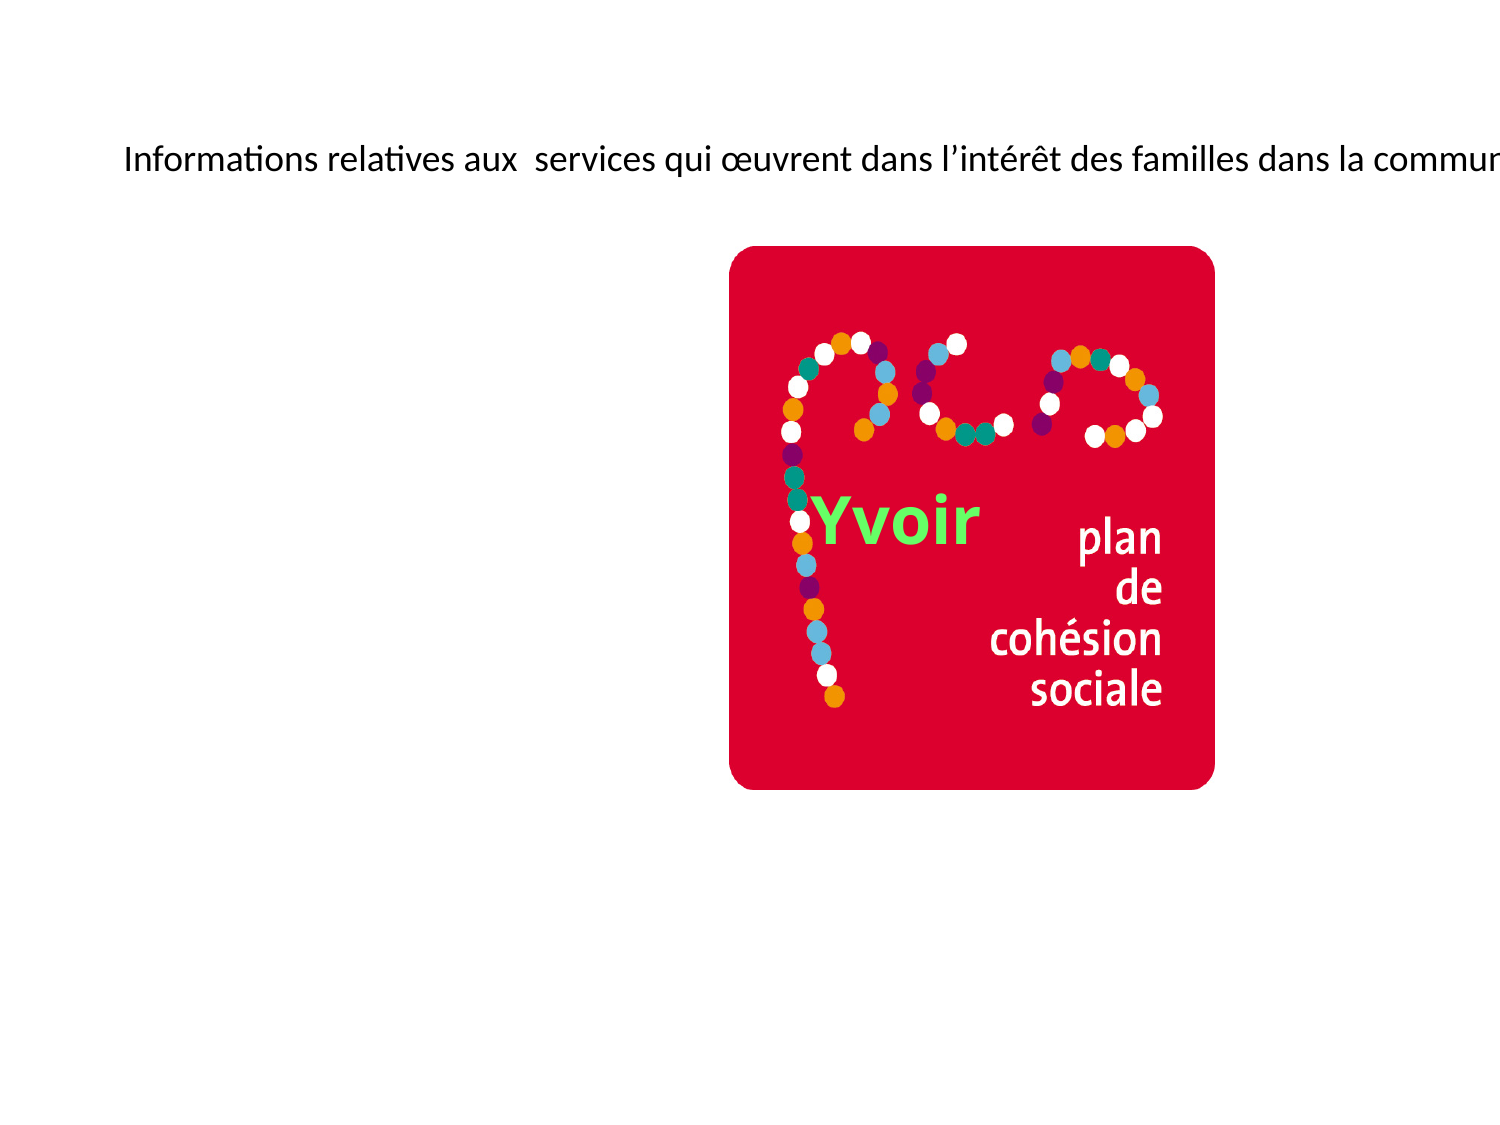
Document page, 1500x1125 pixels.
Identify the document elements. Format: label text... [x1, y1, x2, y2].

text_box Informations relatives aux services qui œuvrent dans l’intérêt des familles dans la commune [108, 126, 1500, 188]
picture [729, 246, 1215, 790]
text_box Yvoir [757, 470, 1035, 566]
